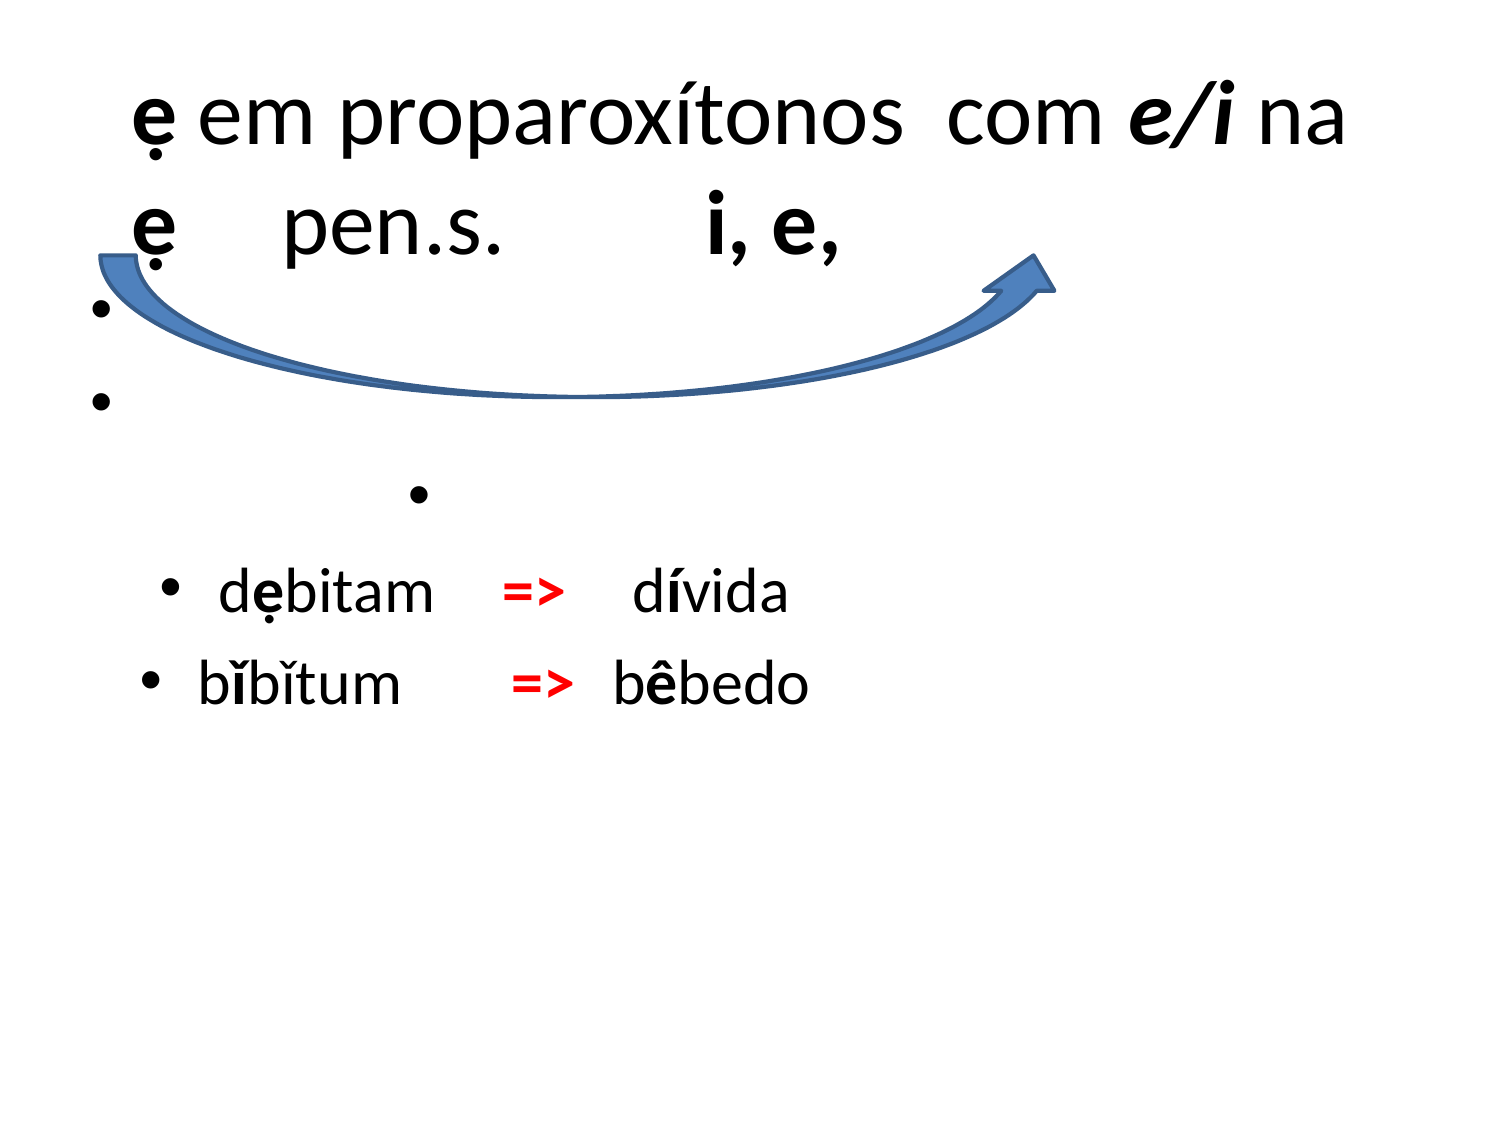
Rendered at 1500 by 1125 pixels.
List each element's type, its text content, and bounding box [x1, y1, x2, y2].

title ẹ em proparoxítonos com e/i na ẹ pen.s. i, e, [75, 45, 1426, 233]
list dẹbitam => dívida bǐbǐtum => bêbedo [137, 262, 1022, 396]
text_box [100, 255, 1055, 398]
list dẹbitam => dívida bǐbǐtum => bêbedo [75, 262, 1426, 1005]
